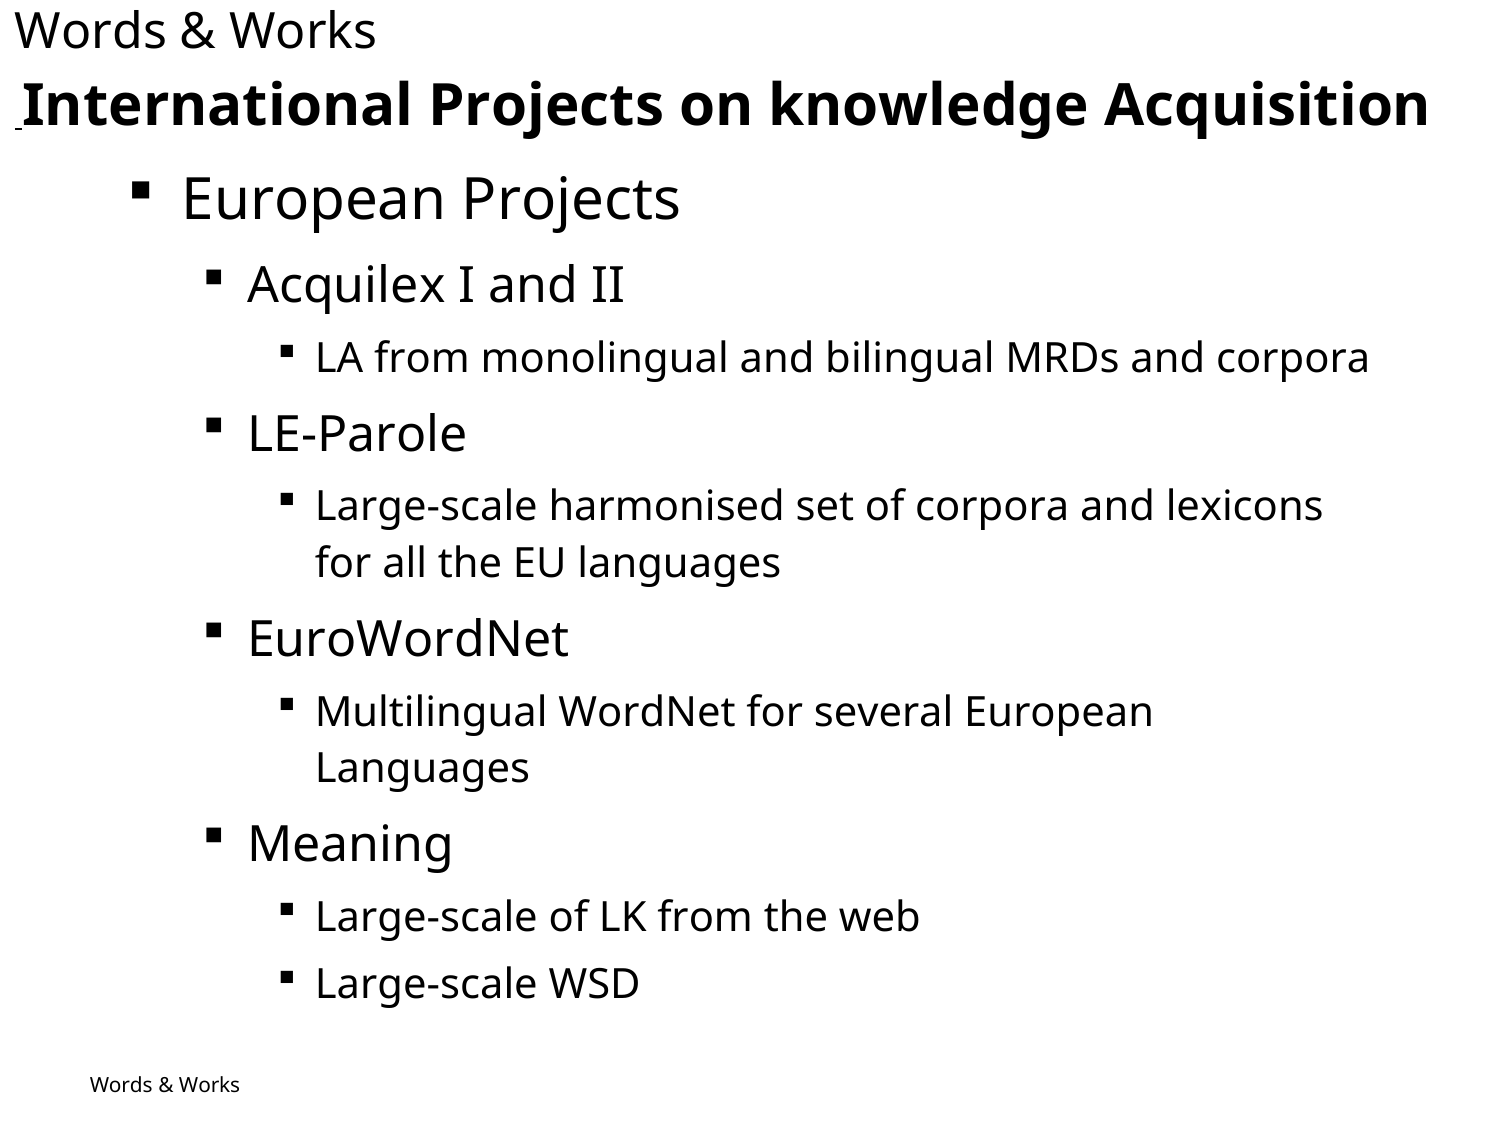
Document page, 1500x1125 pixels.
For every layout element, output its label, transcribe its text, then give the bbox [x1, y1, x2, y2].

list European Projects Acquilex I and II LA from monolingual and bilingual MRDs and corpora LE-Parole Large-scale harmonised set of corpora and lexicons for all the EU languages EuroWordNet Multilingual WordNet for several European Languages Meaning Large-scale of LK from the web Large-scale WSD [112, 150, 1388, 1000]
title Words & Works International Projects on knowledge Acquisition [0, 0, 1475, 150]
